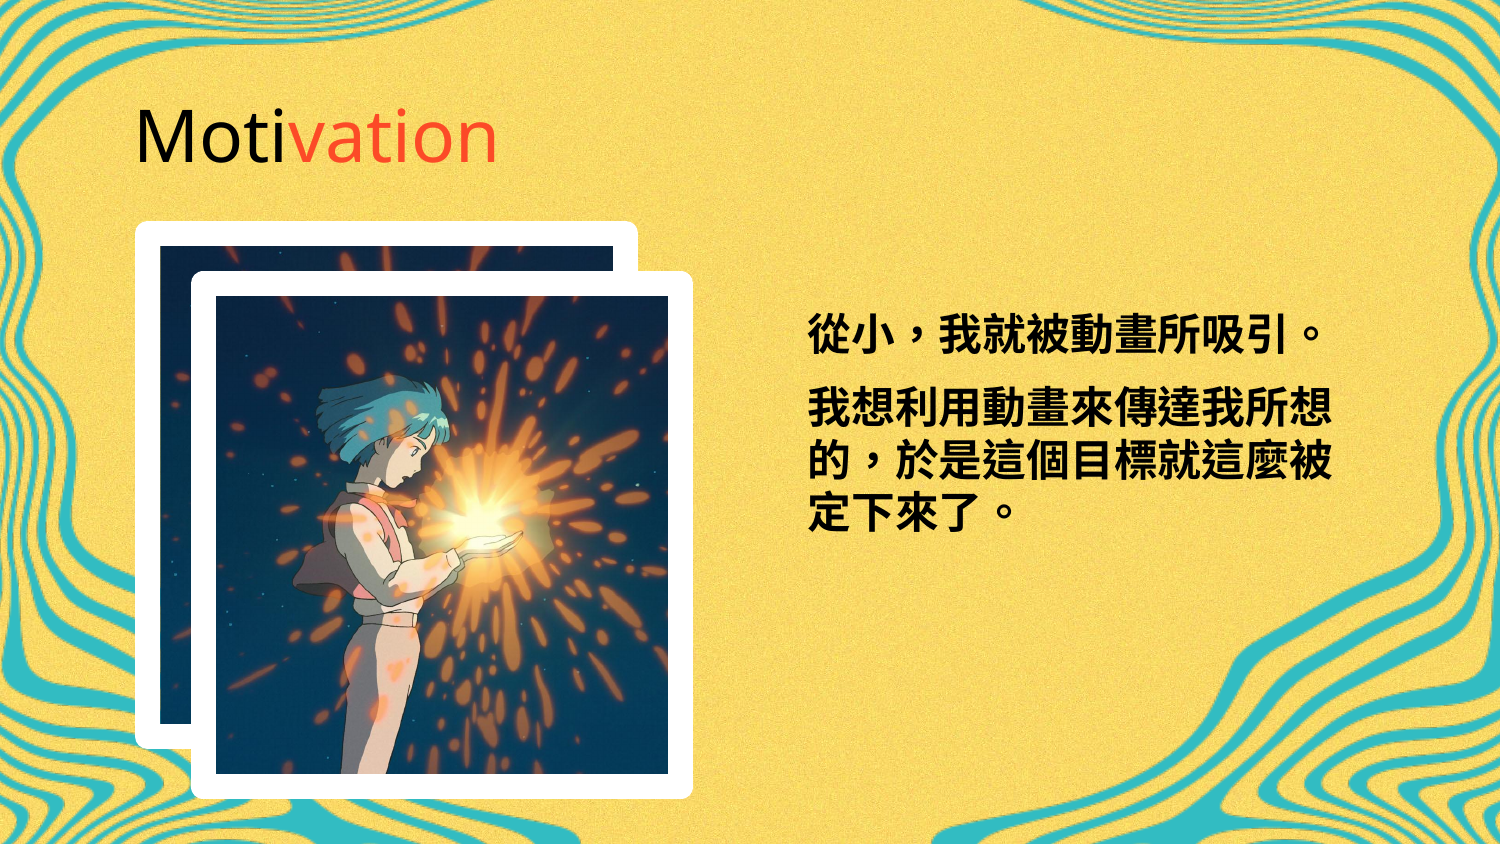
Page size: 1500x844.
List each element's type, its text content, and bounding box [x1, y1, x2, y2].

picture [0, 0, 1500, 844]
subtitle 從小，我就被動畫所吸引。 我想利用動畫來傳達我所想的，於是這個目標就這麼被定下來了。 [792, 186, 1382, 657]
title Motivation [118, 86, 1382, 180]
